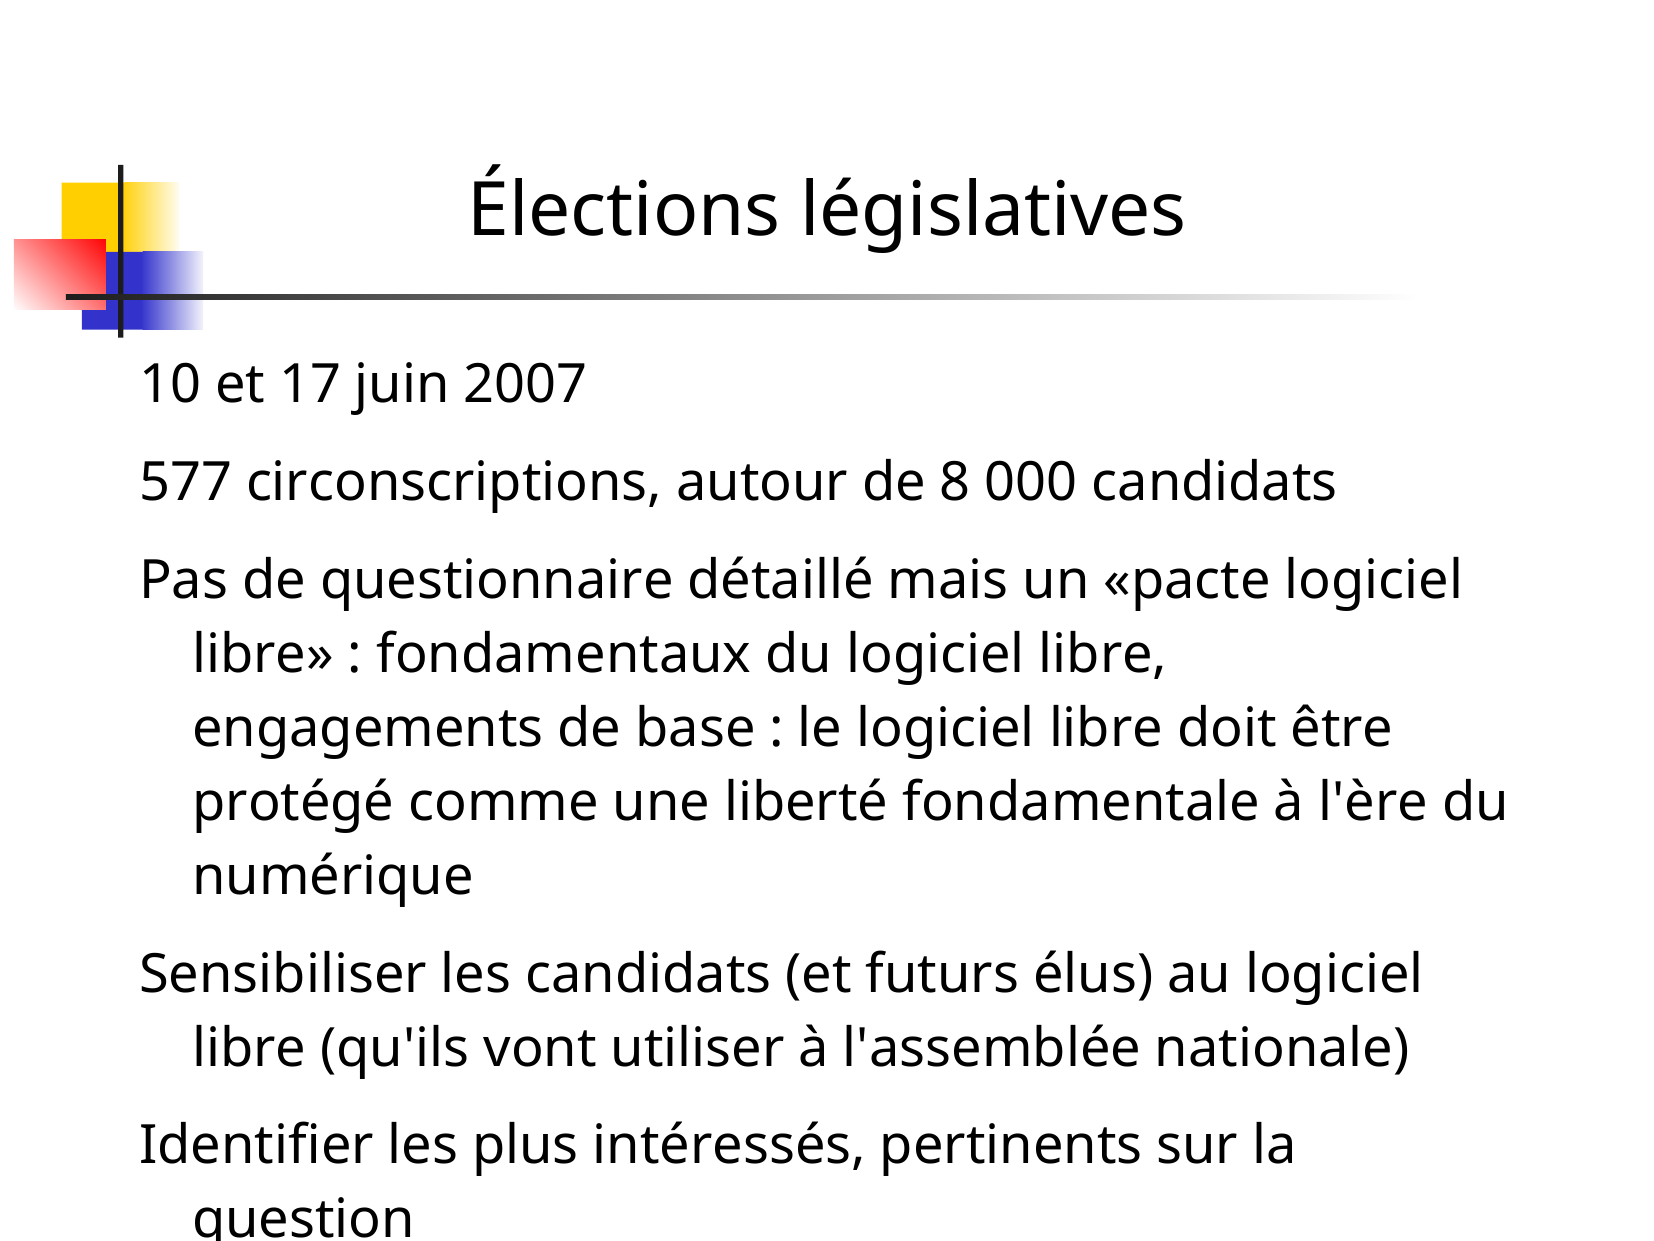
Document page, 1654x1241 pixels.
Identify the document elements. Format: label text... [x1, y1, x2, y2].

title Élections législatives [121, 102, 1534, 311]
list 10 et 17 juin 2007 577 circonscriptions, autour de 8 000 candidats Pas de questionnaire détaillé mais un «pacte logiciel libre» : fondamentaux du logiciel libre, engagements de base : le logiciel libre doit être protégé comme une liberté fondamentale à l'ère du numérique Sensibiliser les candidats (et futurs élus) au logiciel libre (qu'ils vont utiliser à l'assemblée nationale) Identifier les plus intéressés, pertinents sur la question [121, 344, 1534, 1233]
